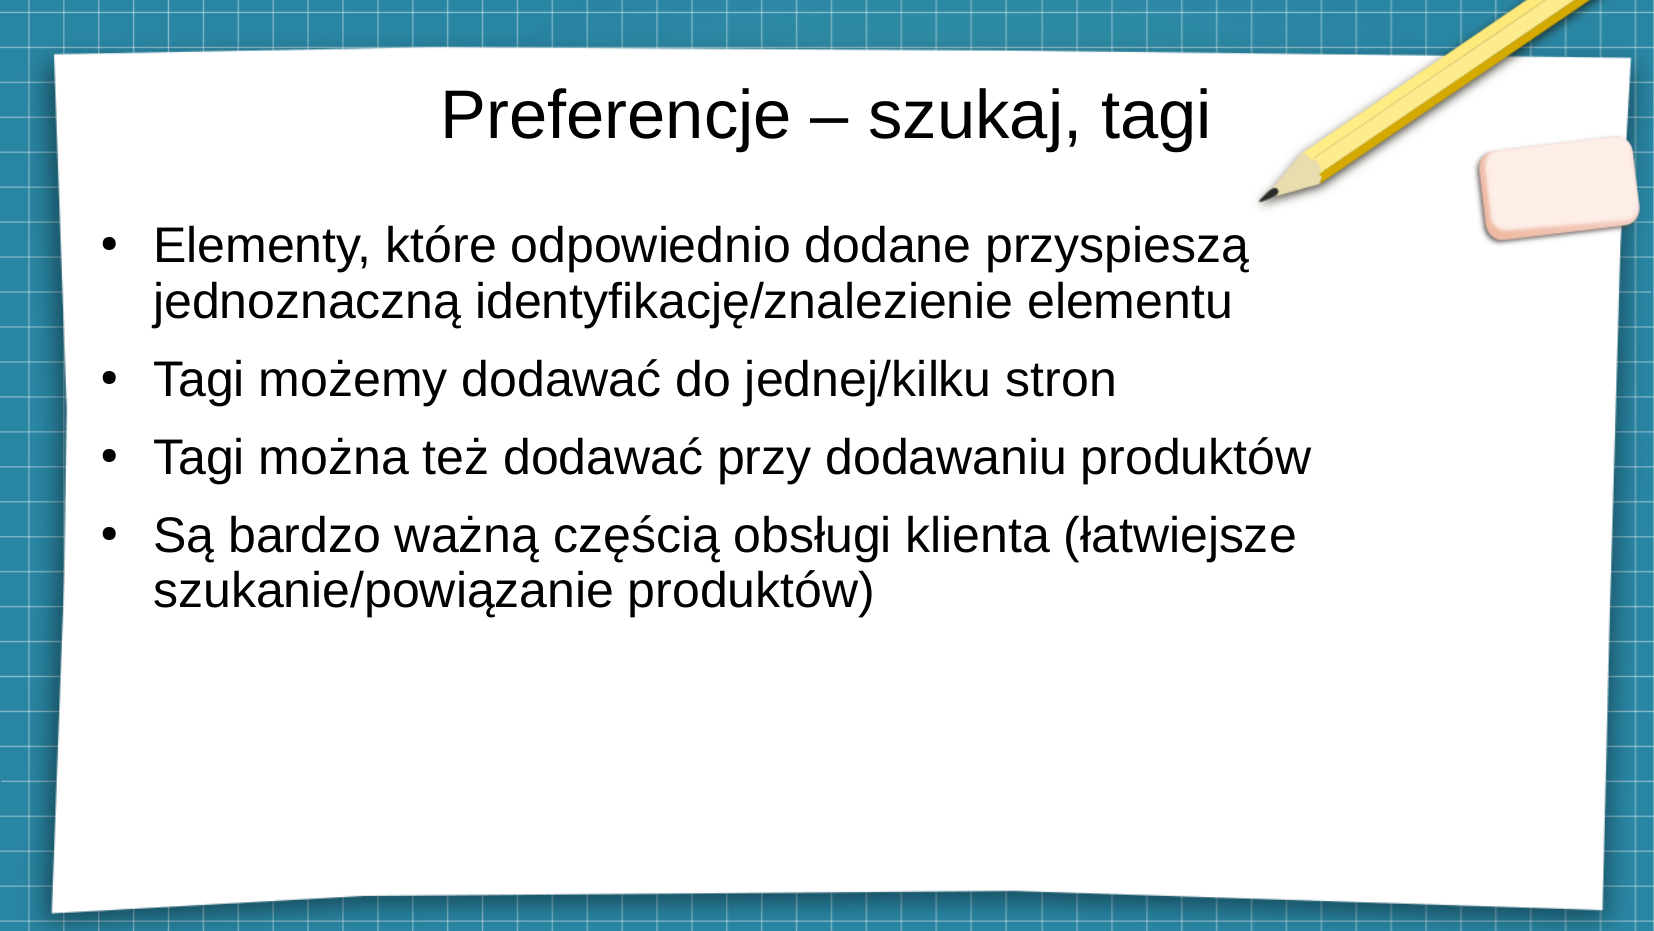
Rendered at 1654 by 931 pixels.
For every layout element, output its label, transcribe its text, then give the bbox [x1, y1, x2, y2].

picture [0, 0, 1654, 931]
list Elementy, które odpowiednio dodane przyspieszą jednoznaczną identyfikację/znalezienie elementu Tagi możemy dodawać do jednej/kilku stron Tagi można też dodawać przy dodawaniu produktów Są bardzo ważną częścią obsługi klienta (łatwiejsze szukanie/powiązanie produktów) [82, 217, 1571, 758]
title Preferencje – szukaj, tagi [82, 37, 1571, 193]
